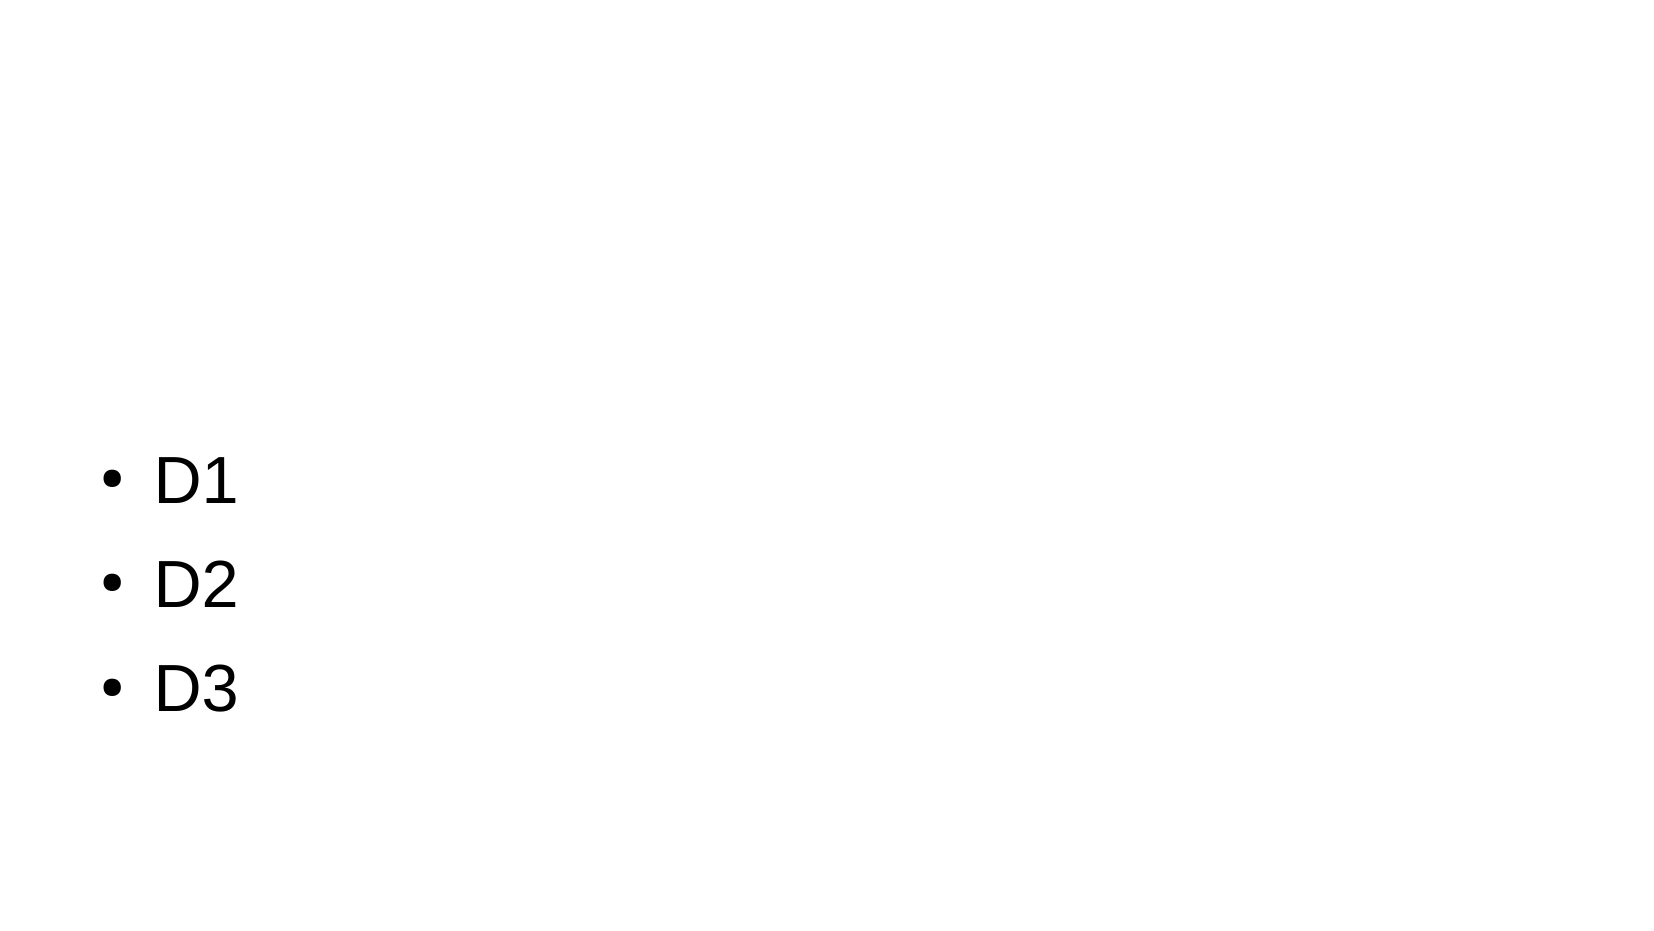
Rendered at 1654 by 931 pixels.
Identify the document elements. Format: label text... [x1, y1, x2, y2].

list D1 D2 D3 [82, 442, 1571, 758]
